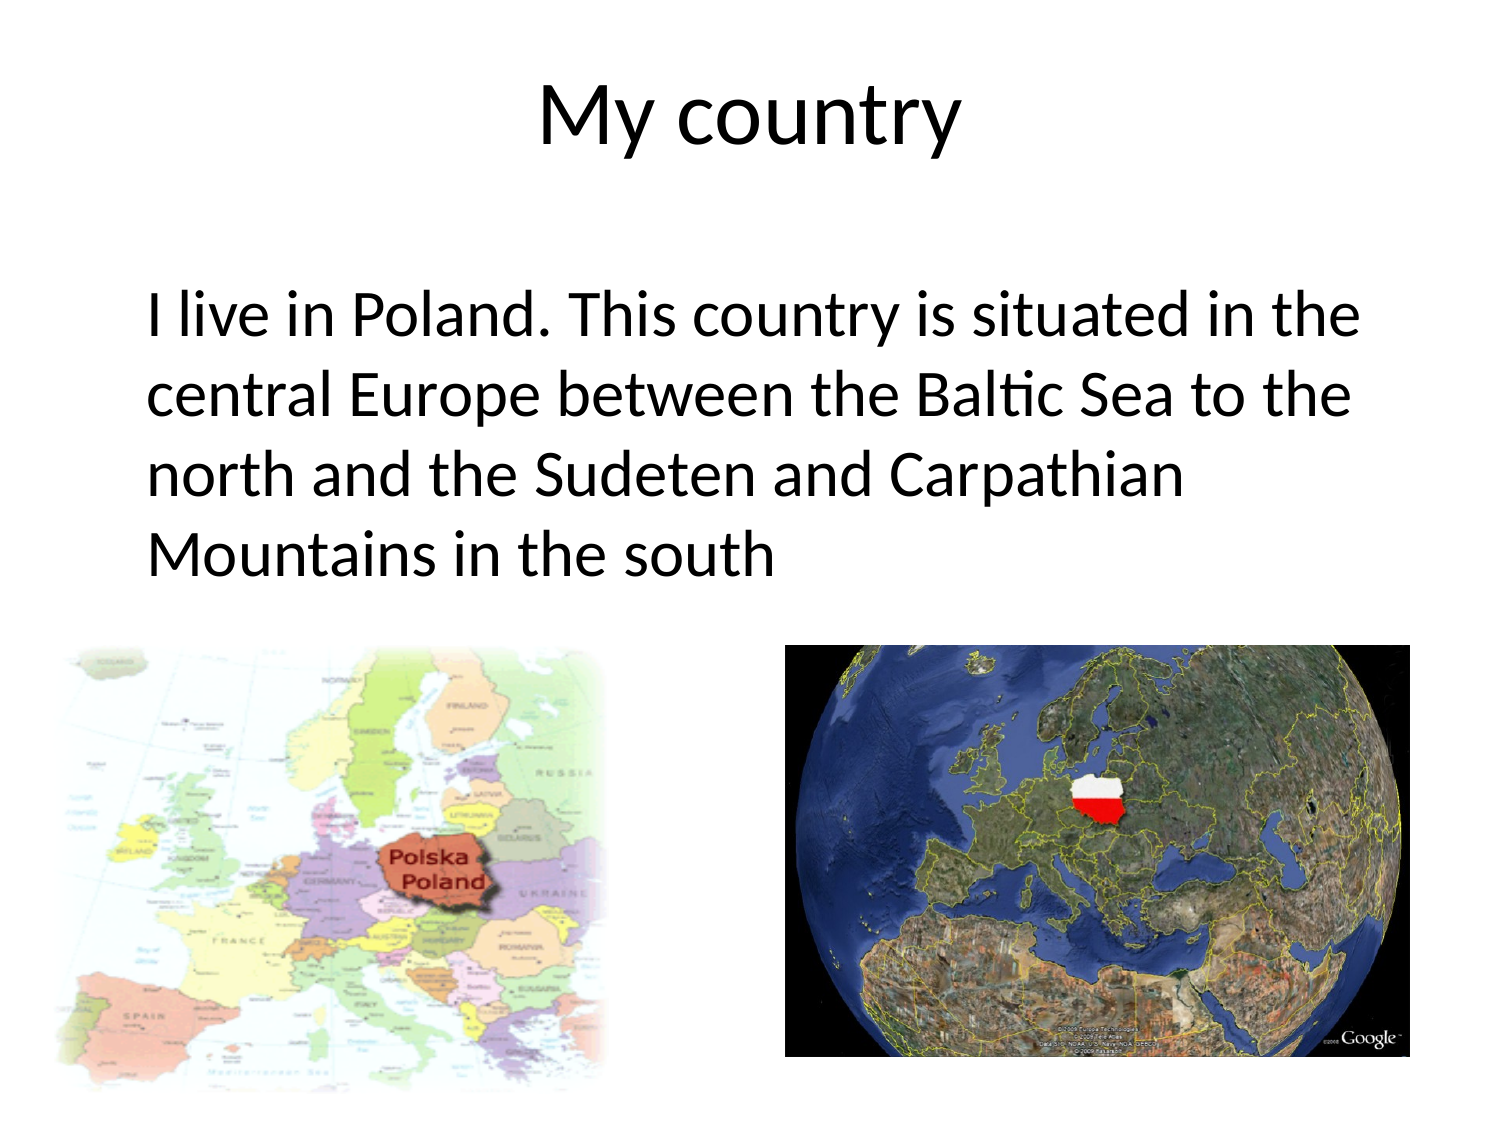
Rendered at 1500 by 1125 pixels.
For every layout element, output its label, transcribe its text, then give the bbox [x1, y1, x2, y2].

list I live in Poland. This country is situated in the central Europe between the Baltic Sea to the north and the Sudeten and Carpathian Mountains in the south [75, 262, 1425, 1005]
title My country [75, 45, 1425, 233]
picture [785, 645, 1410, 1057]
picture [53, 645, 609, 1094]
